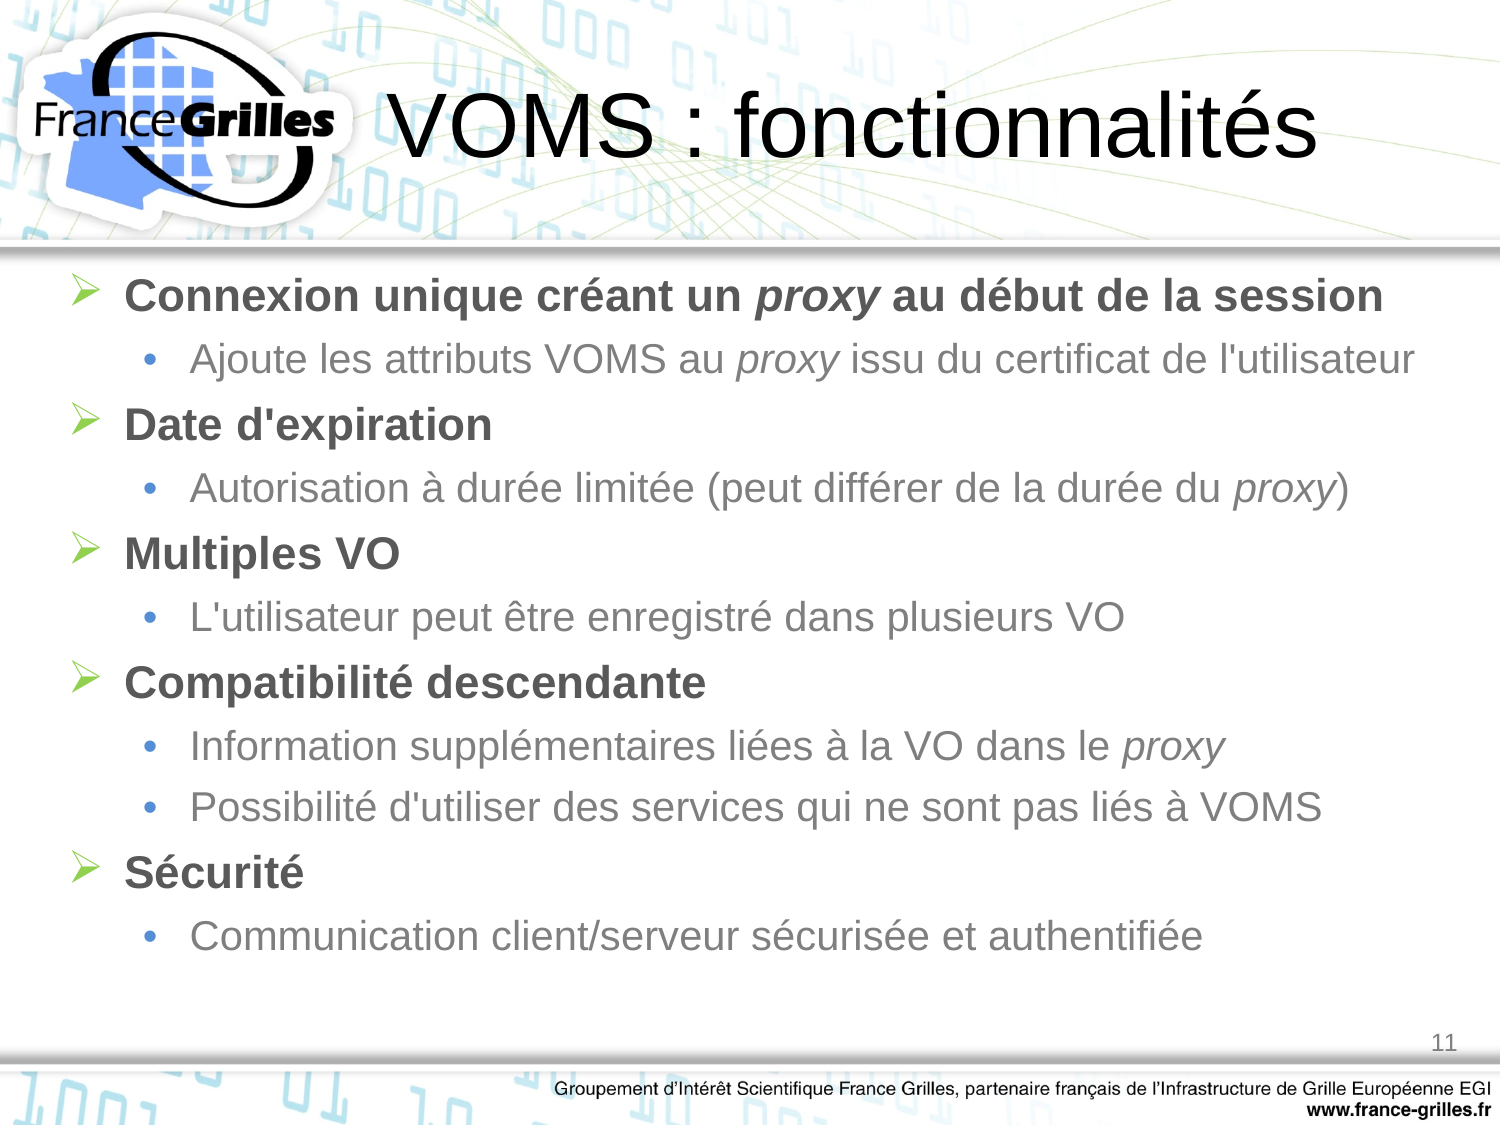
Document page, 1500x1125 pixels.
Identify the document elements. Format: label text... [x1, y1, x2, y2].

title VOMS : fonctionnalités [372, 7, 1459, 244]
picture [0, 0, 1500, 1125]
list Connexion unique créant un proxy au début de la session Ajoute les attributs VOMS au proxy issu du certificat de l'utilisateur Date d'expiration Autorisation à durée limitée (peut différer de la durée du proxy) Multiples VO L'utilisateur peut être enregistré dans plusieurs VO Compatibilité descendante Information supplémentaires liées à la VO dans le proxy Possibilité d'utiliser des services qui ne sont pas liés à VOMS Sécurité Communication client/serveur sécurisée et authentifiée [53, 262, 1477, 1043]
